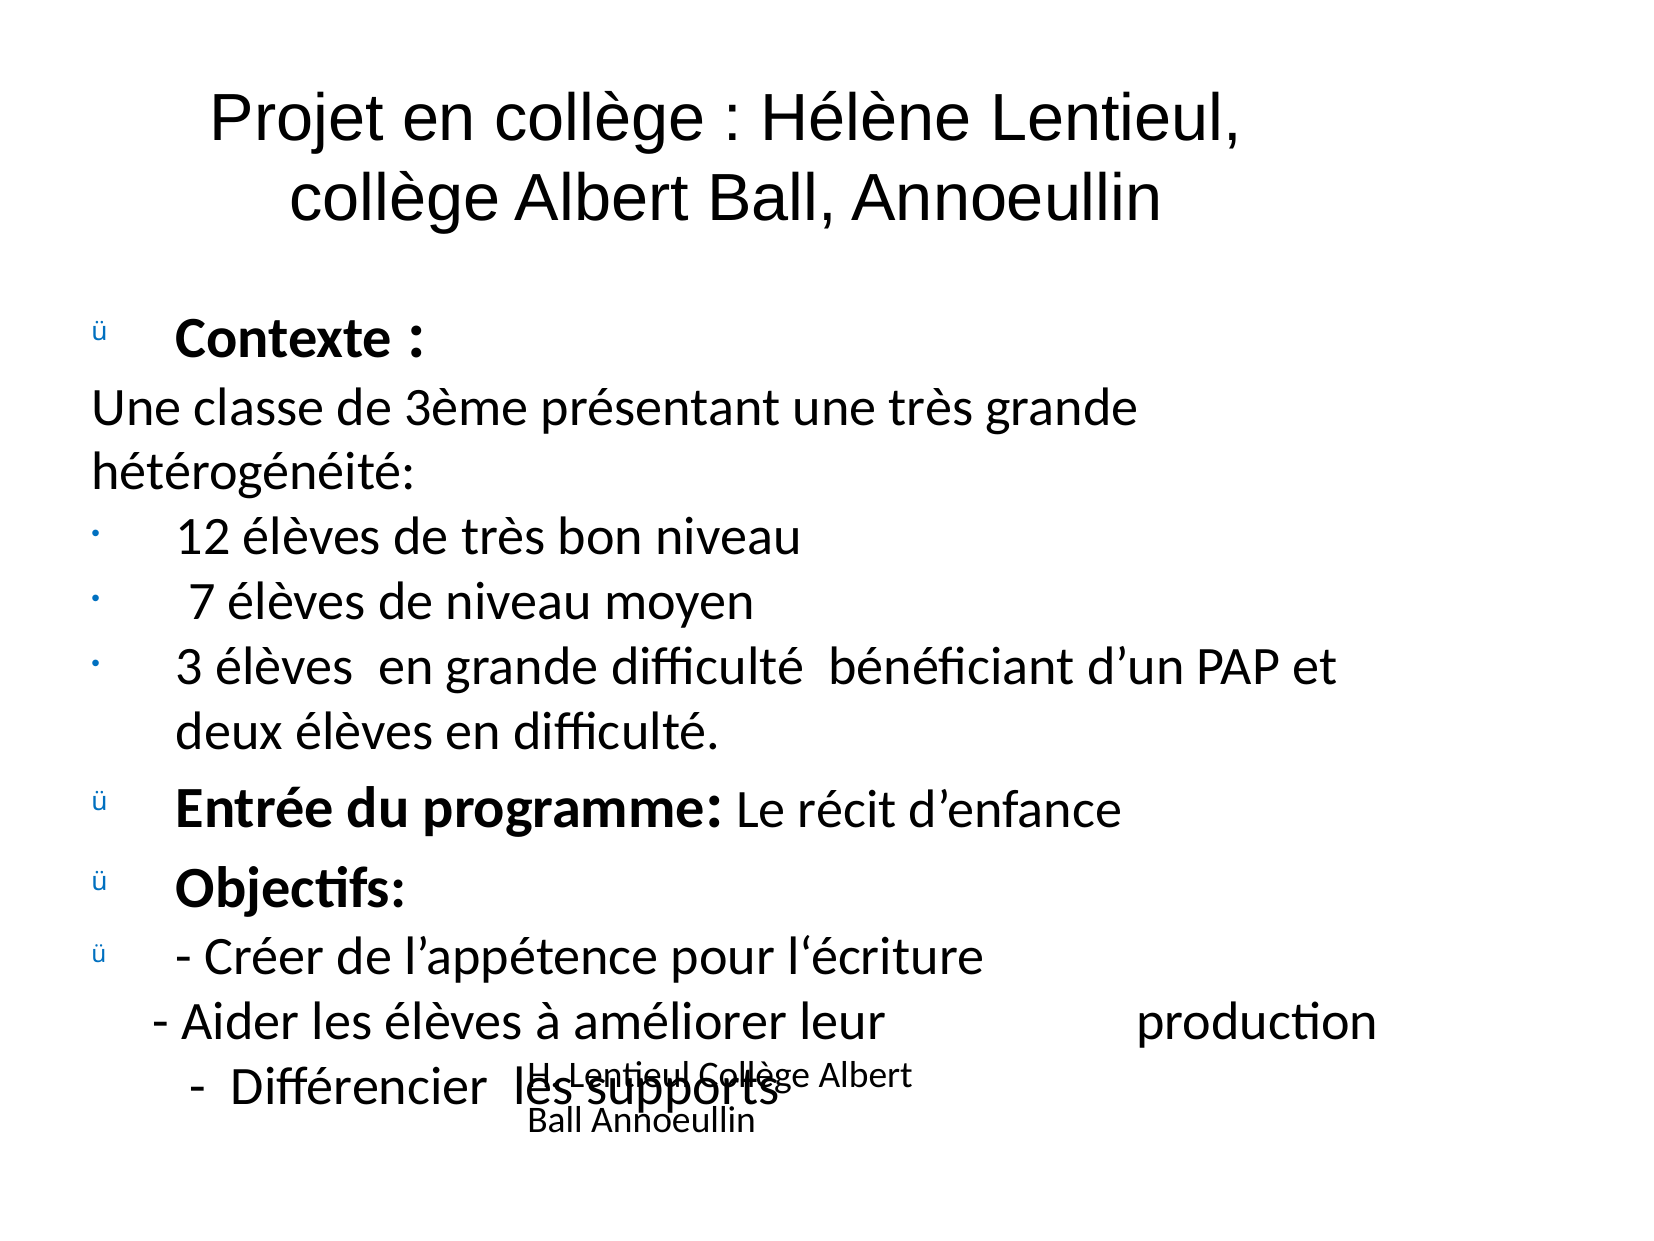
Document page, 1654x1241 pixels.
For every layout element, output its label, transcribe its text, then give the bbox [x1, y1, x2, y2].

text_box Contexte : Une classe de 3ème présentant une très grande hétérogénéité: 12 élèves de très bon niveau 7 élèves de niveau moyen 3 élèves en grande difficulté bénéficiant d’un PAP et deux élèves en difficulté. Entrée du programme: Le récit d’enfance Objectifs: - Créer de l’appétence pour l‘écriture - Aider les élèves à améliorer leur production - Différencier les supports [76, 283, 1447, 1123]
footer H. Lentieul Collège Albert Ball Annoeullin [512, 1042, 988, 1103]
title Projet en collège : Hélène Lentieul, collège Albert Ball, Annoeullin [88, 66, 1364, 197]
